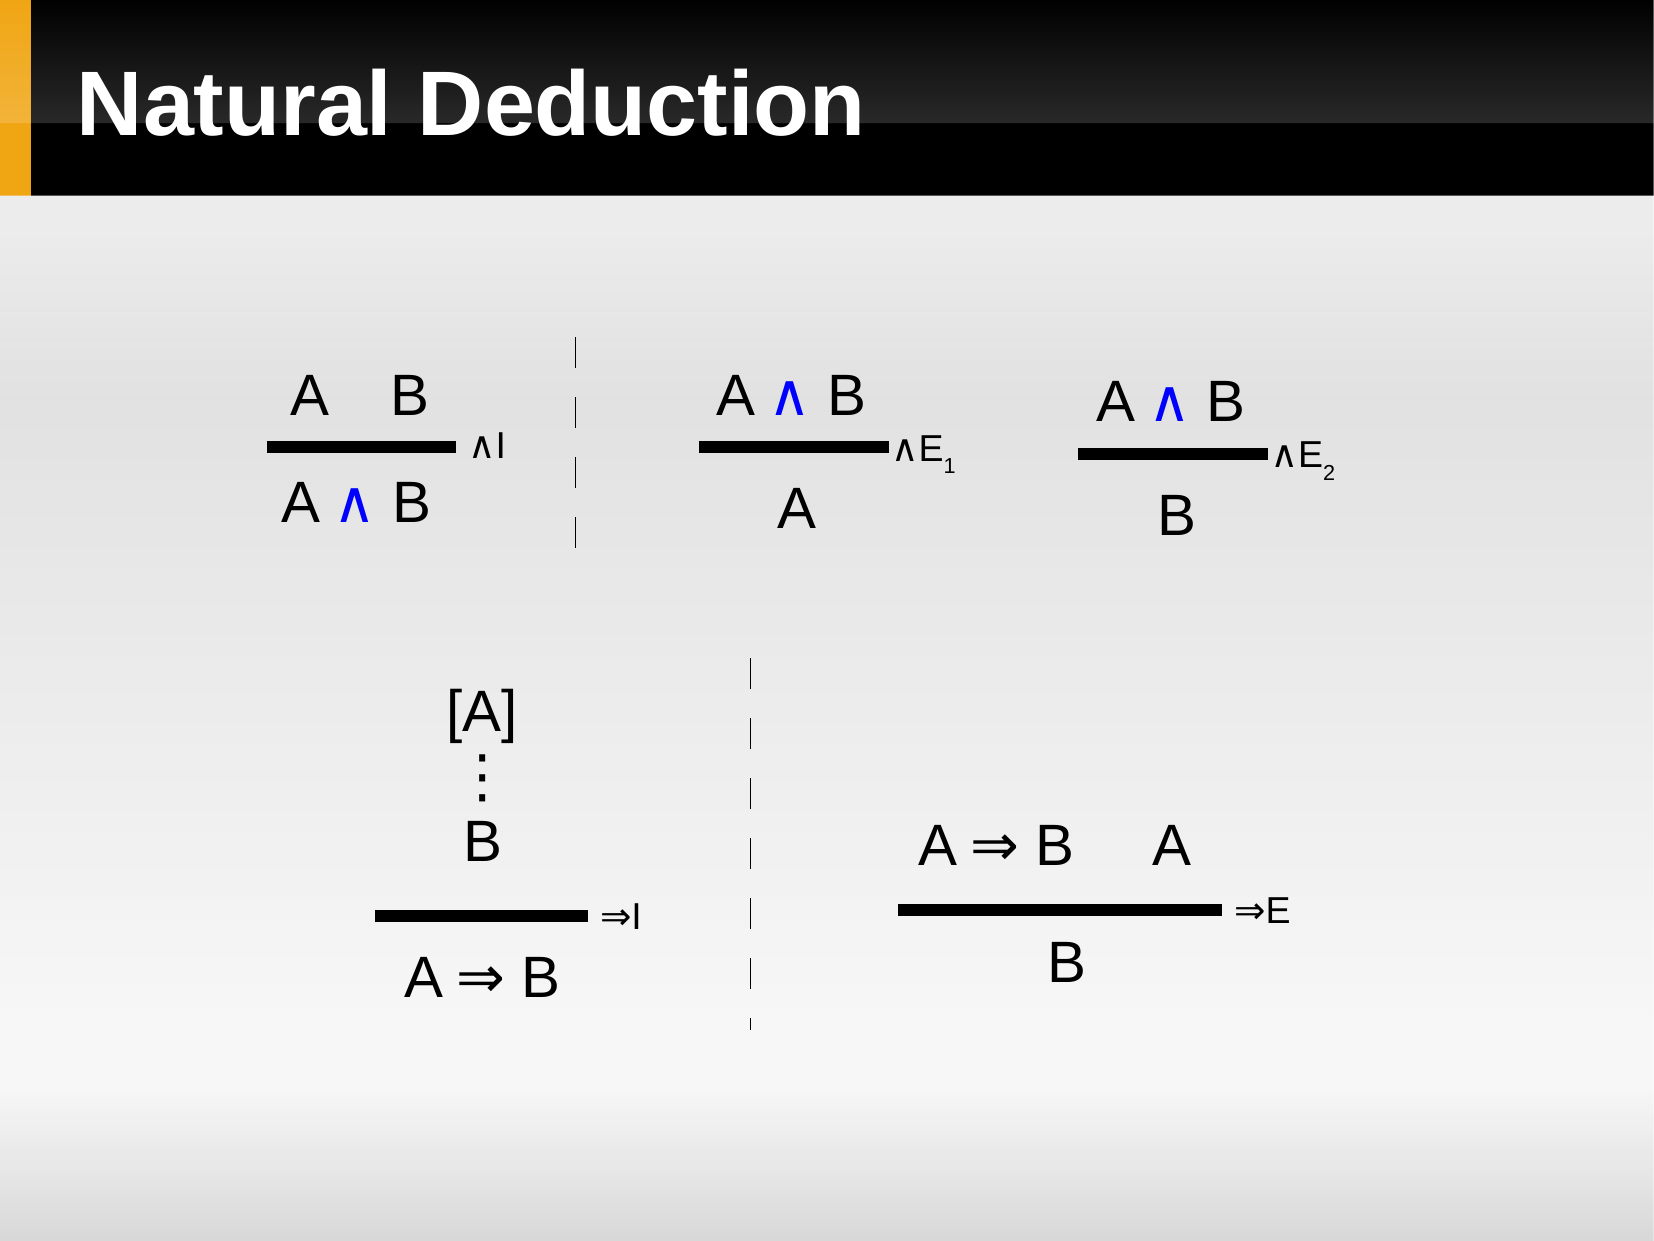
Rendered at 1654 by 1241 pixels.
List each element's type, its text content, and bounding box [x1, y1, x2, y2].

title Natural Deduction [76, 0, 1565, 208]
text_box A ∧ B [701, 355, 884, 441]
text_box B [1142, 475, 1211, 563]
text_box A ⇒ B [389, 937, 579, 1025]
text_box A [762, 468, 832, 557]
picture [0, 0, 1654, 1241]
text_box ∧E2 [1255, 426, 1351, 496]
text_box A ∧ B [1081, 361, 1264, 448]
text_box ⇒E [1219, 882, 1306, 944]
text_box [A] ⋮ B [432, 670, 534, 904]
text_box A ⇒ B A [903, 805, 1213, 894]
text_box B [1032, 922, 1101, 1010]
text_box ∧E1 [876, 419, 971, 489]
text_box ∧I [453, 416, 522, 478]
text_box A B [275, 355, 448, 441]
text_box A ∧ B [266, 462, 449, 550]
text_box ⇒I [585, 888, 657, 950]
